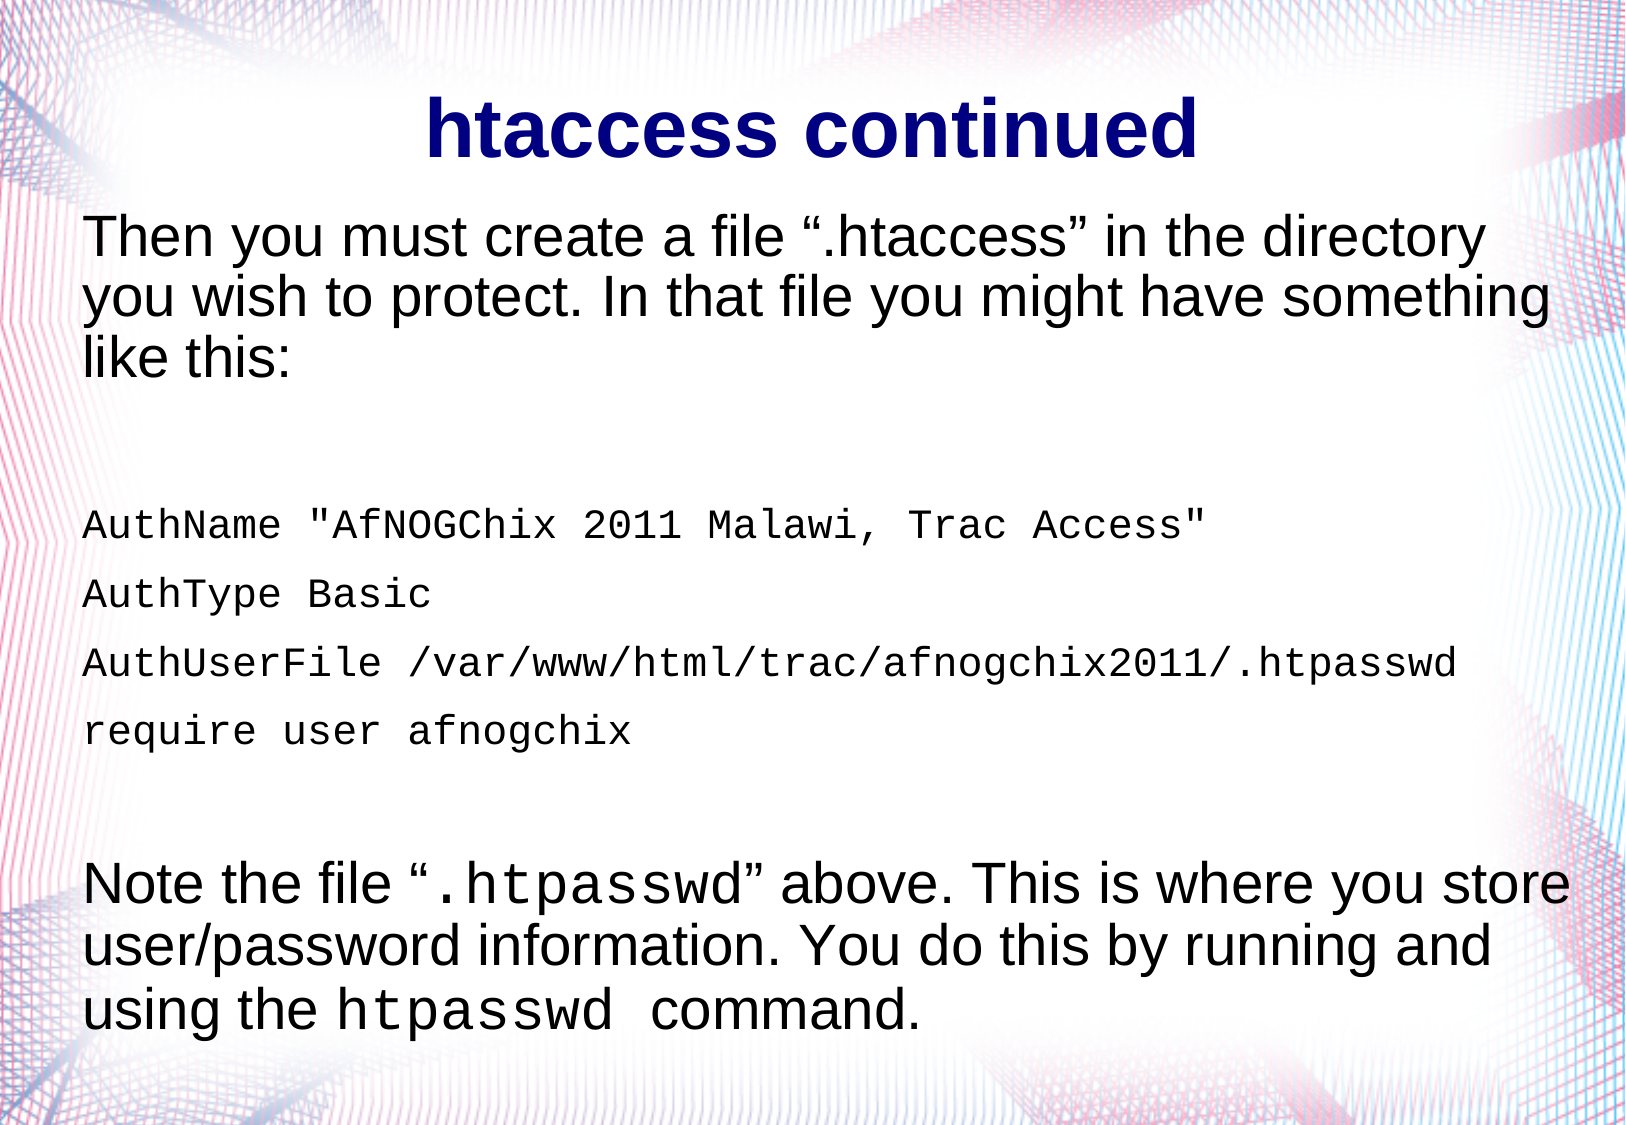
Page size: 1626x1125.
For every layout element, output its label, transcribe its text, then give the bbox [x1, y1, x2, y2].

picture [0, 0, 1626, 1125]
text_box Then you must create a file “.htaccess” in the directory you wish to protect. In that file you might have something like this: AuthName "AfNOGChix 2011 Malawi, Trac Access" AuthType Basic AuthUserFile /var/www/html/trac/afnogchix2011/.htpasswd require user afnogchix Note the file “.htpasswd” above. This is where you store user/password information. You do this by running and using the htpasswd command. [82, 202, 1595, 1125]
text_box htaccess continued [54, 44, 1571, 215]
